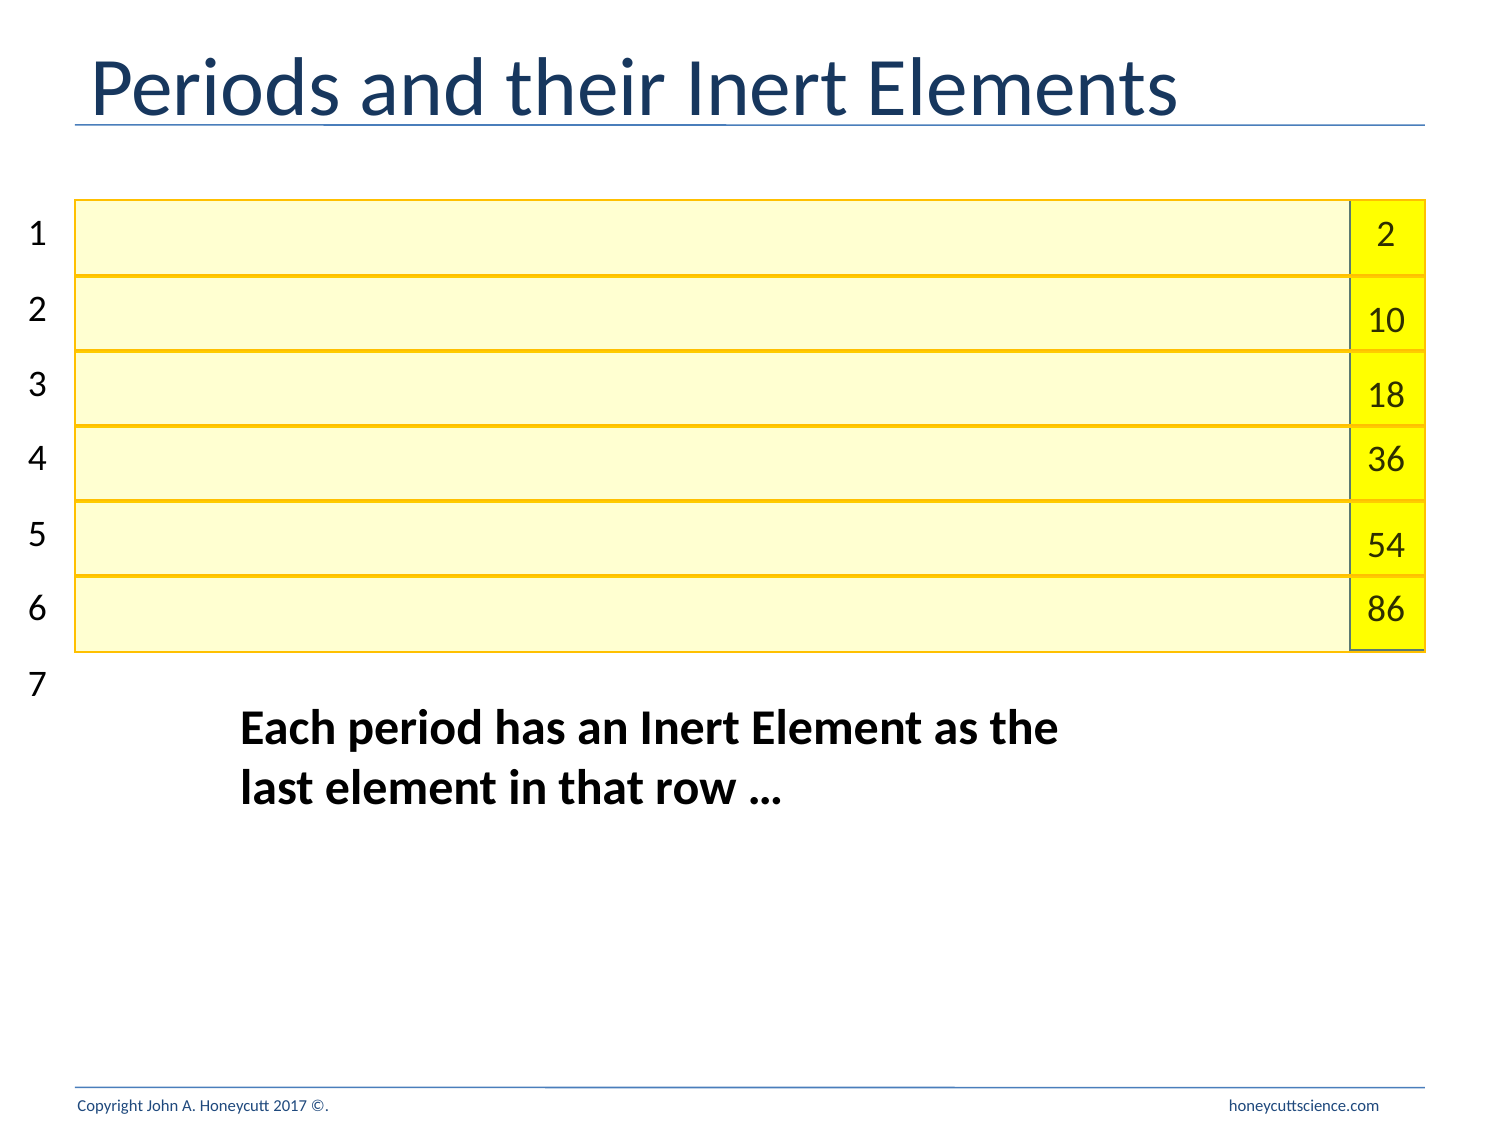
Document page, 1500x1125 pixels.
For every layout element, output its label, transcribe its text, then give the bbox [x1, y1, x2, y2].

text_box 3 [12, 351, 63, 413]
title Periods and their Inert Elements [75, 45, 1425, 121]
text_box 5 [12, 501, 63, 563]
text_box [74, 199, 1425, 652]
text_box 2 [12, 276, 63, 338]
text_box 7 [12, 651, 63, 713]
text_box 1 [12, 200, 63, 261]
text_box 6 [12, 575, 63, 636]
text_box Each period has an Inert Element as the last element in that row … [224, 687, 1125, 824]
text_box 4 [12, 425, 63, 486]
